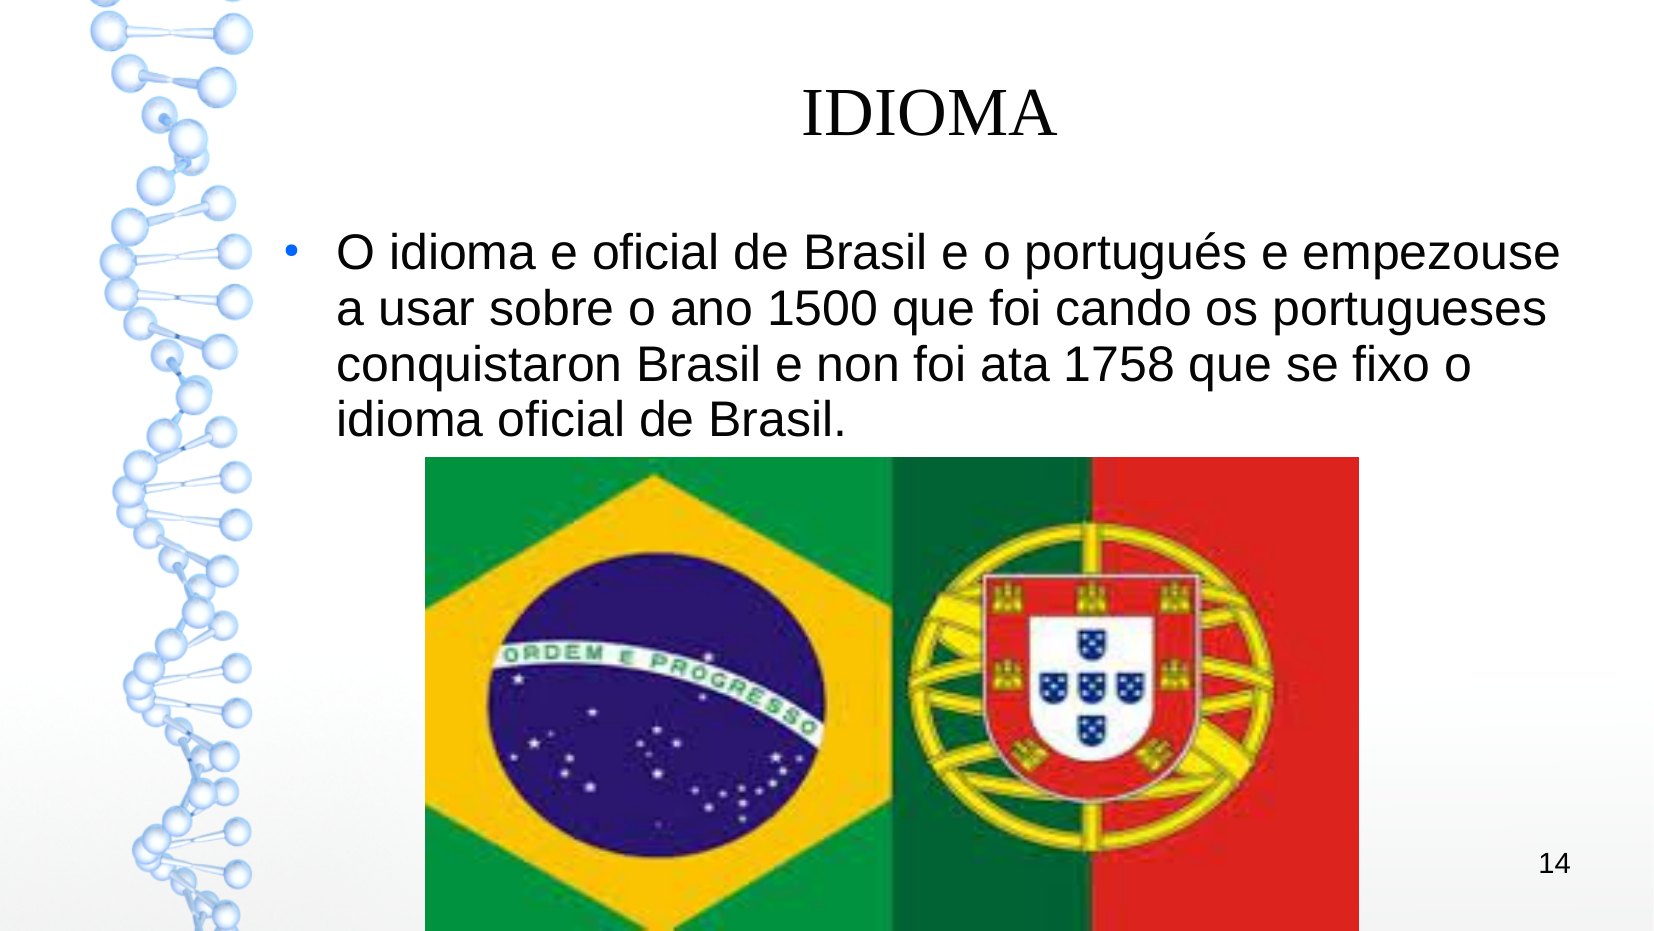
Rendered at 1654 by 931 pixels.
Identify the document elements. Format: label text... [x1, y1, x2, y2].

picture [0, 0, 1654, 931]
title IDIOMA [265, 35, 1595, 189]
list O idioma e oficial de Brasil e o portugués e empezouse a usar sobre o ano 1500 que foi cando os portugueses conquistaron Brasil e non foi ata 1758 que se fixo o idioma oficial de Brasil. [265, 224, 1595, 764]
